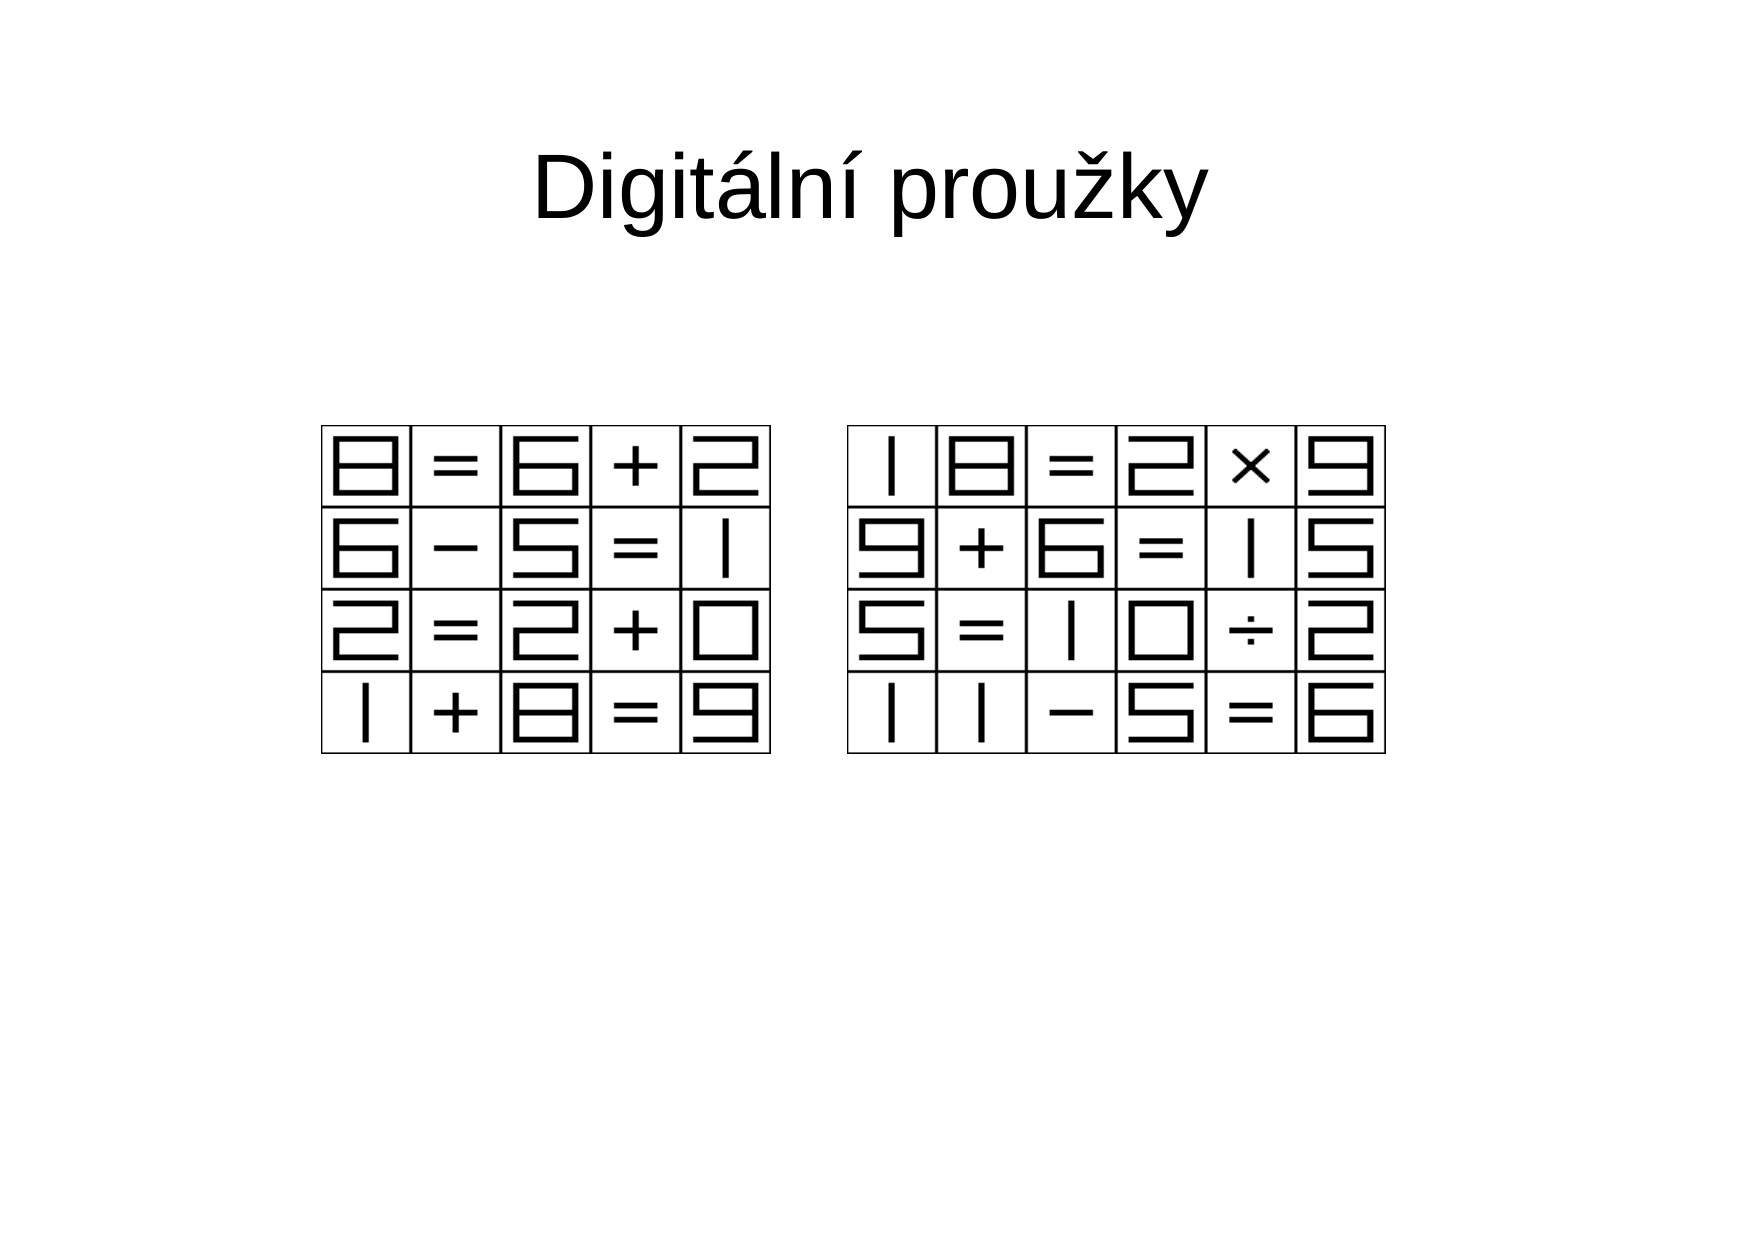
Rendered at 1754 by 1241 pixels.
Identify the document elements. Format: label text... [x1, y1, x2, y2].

picture [321, 425, 771, 754]
title Digitální proužky [135, 93, 1608, 281]
picture [847, 425, 1386, 754]
